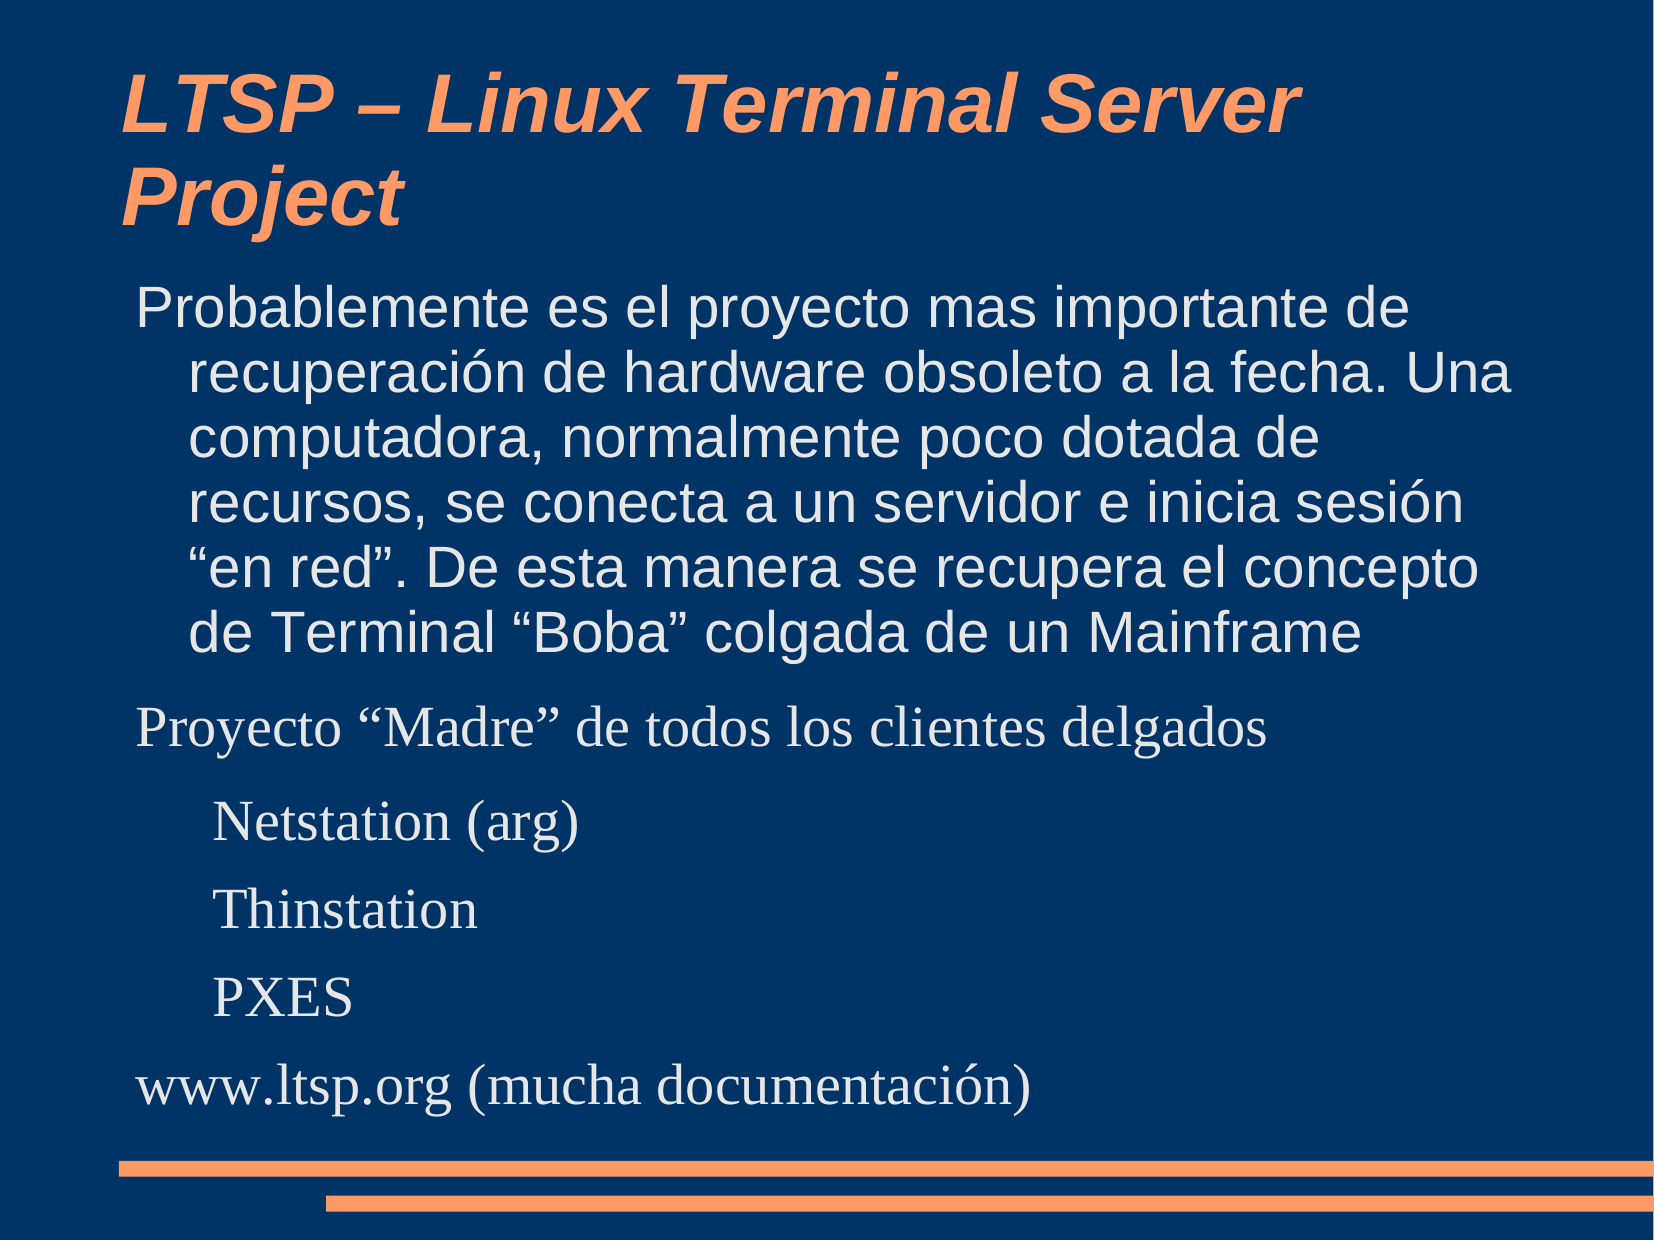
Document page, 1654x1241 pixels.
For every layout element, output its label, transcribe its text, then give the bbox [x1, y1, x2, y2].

title LTSP – Linux Terminal Server Project [121, 46, 1534, 254]
list Probablemente es el proyecto mas importante de recuperación de hardware obsoleto a la fecha. Una computadora, normalmente poco dotada de recursos, se conecta a un servidor e inicia sesión “en red”. De esta manera se recupera el concepto de Terminal “Boba” colgada de un Mainframe Proyecto “Madre” de todos los clientes delgados Netstation (arg) Thinstation PXES www.ltsp.org (mucha documentación) [118, 274, 1558, 1121]
